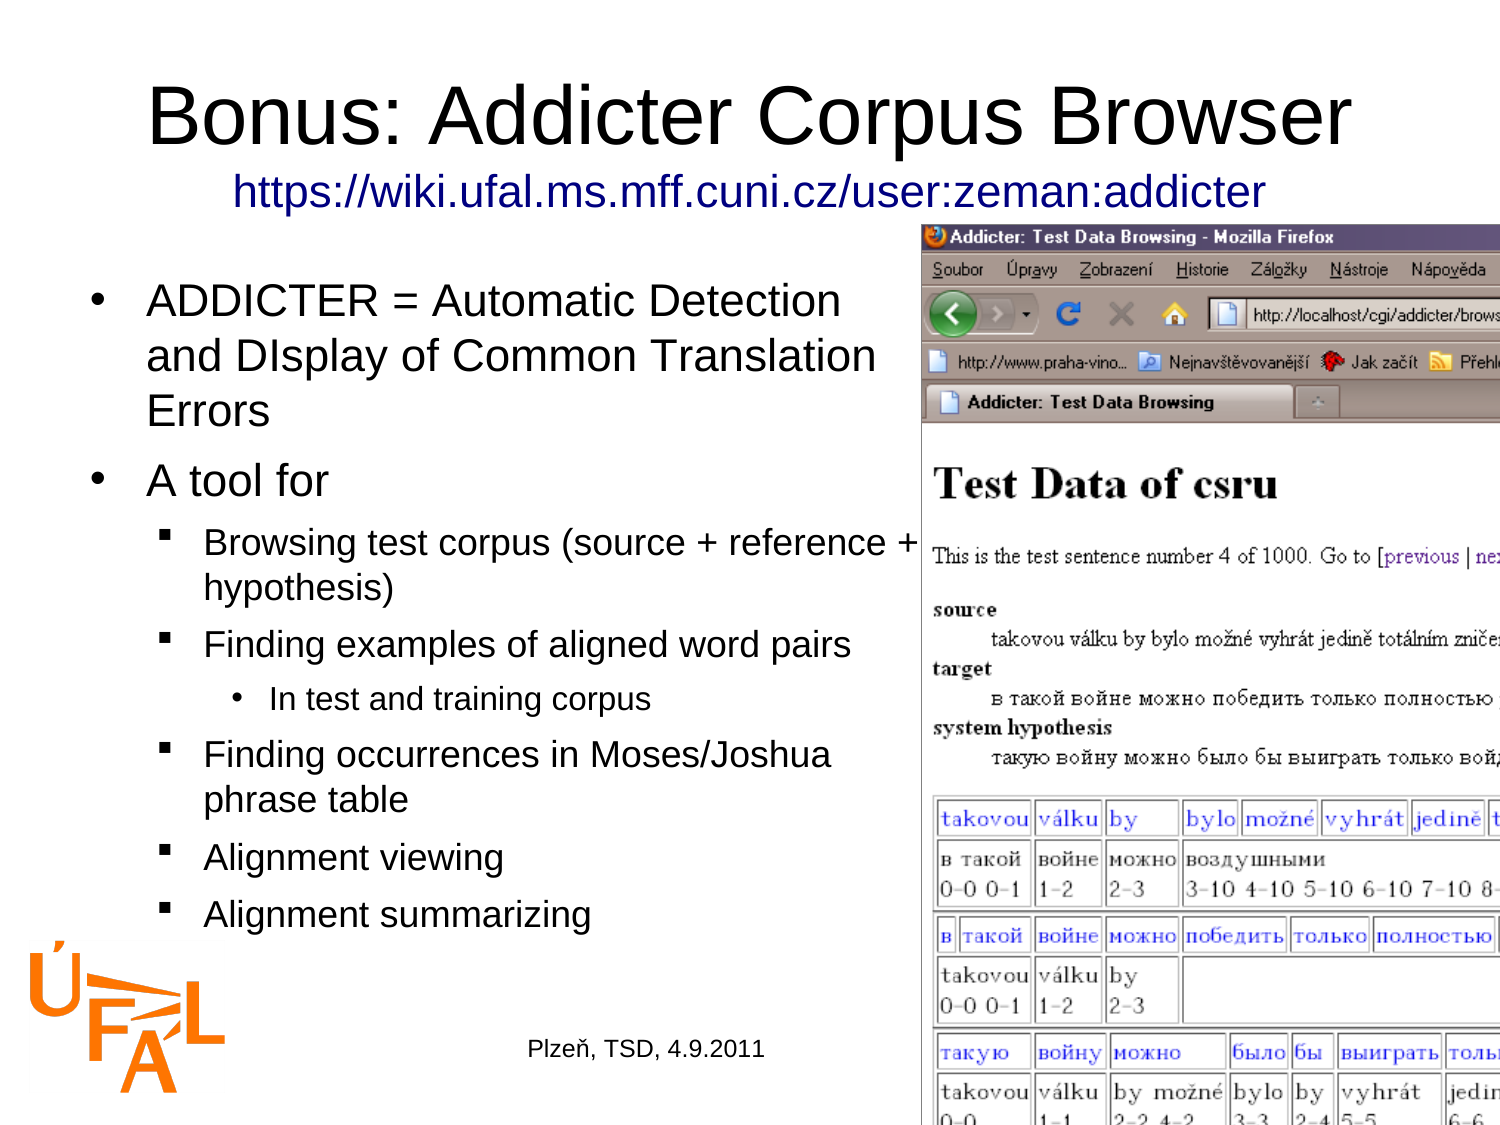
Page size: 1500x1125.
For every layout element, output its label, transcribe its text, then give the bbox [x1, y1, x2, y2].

title Bonus: Addicter Corpus Browser https://wiki.ufal.ms.mff.cuni.cz/user:zeman:addicter [75, 14, 1426, 263]
list ADDICTER = Automatic Detection and DIsplay of Common Translation Errors A tool for Browsing test corpus (source + reference + hypothesis) Finding examples of aligned word pairs In test and training corpus Finding occurrences in Moses/Joshua phrase table Alignment viewing Alignment summarizing [75, 262, 945, 988]
picture [29, 940, 225, 1093]
picture [921, 224, 1500, 1125]
